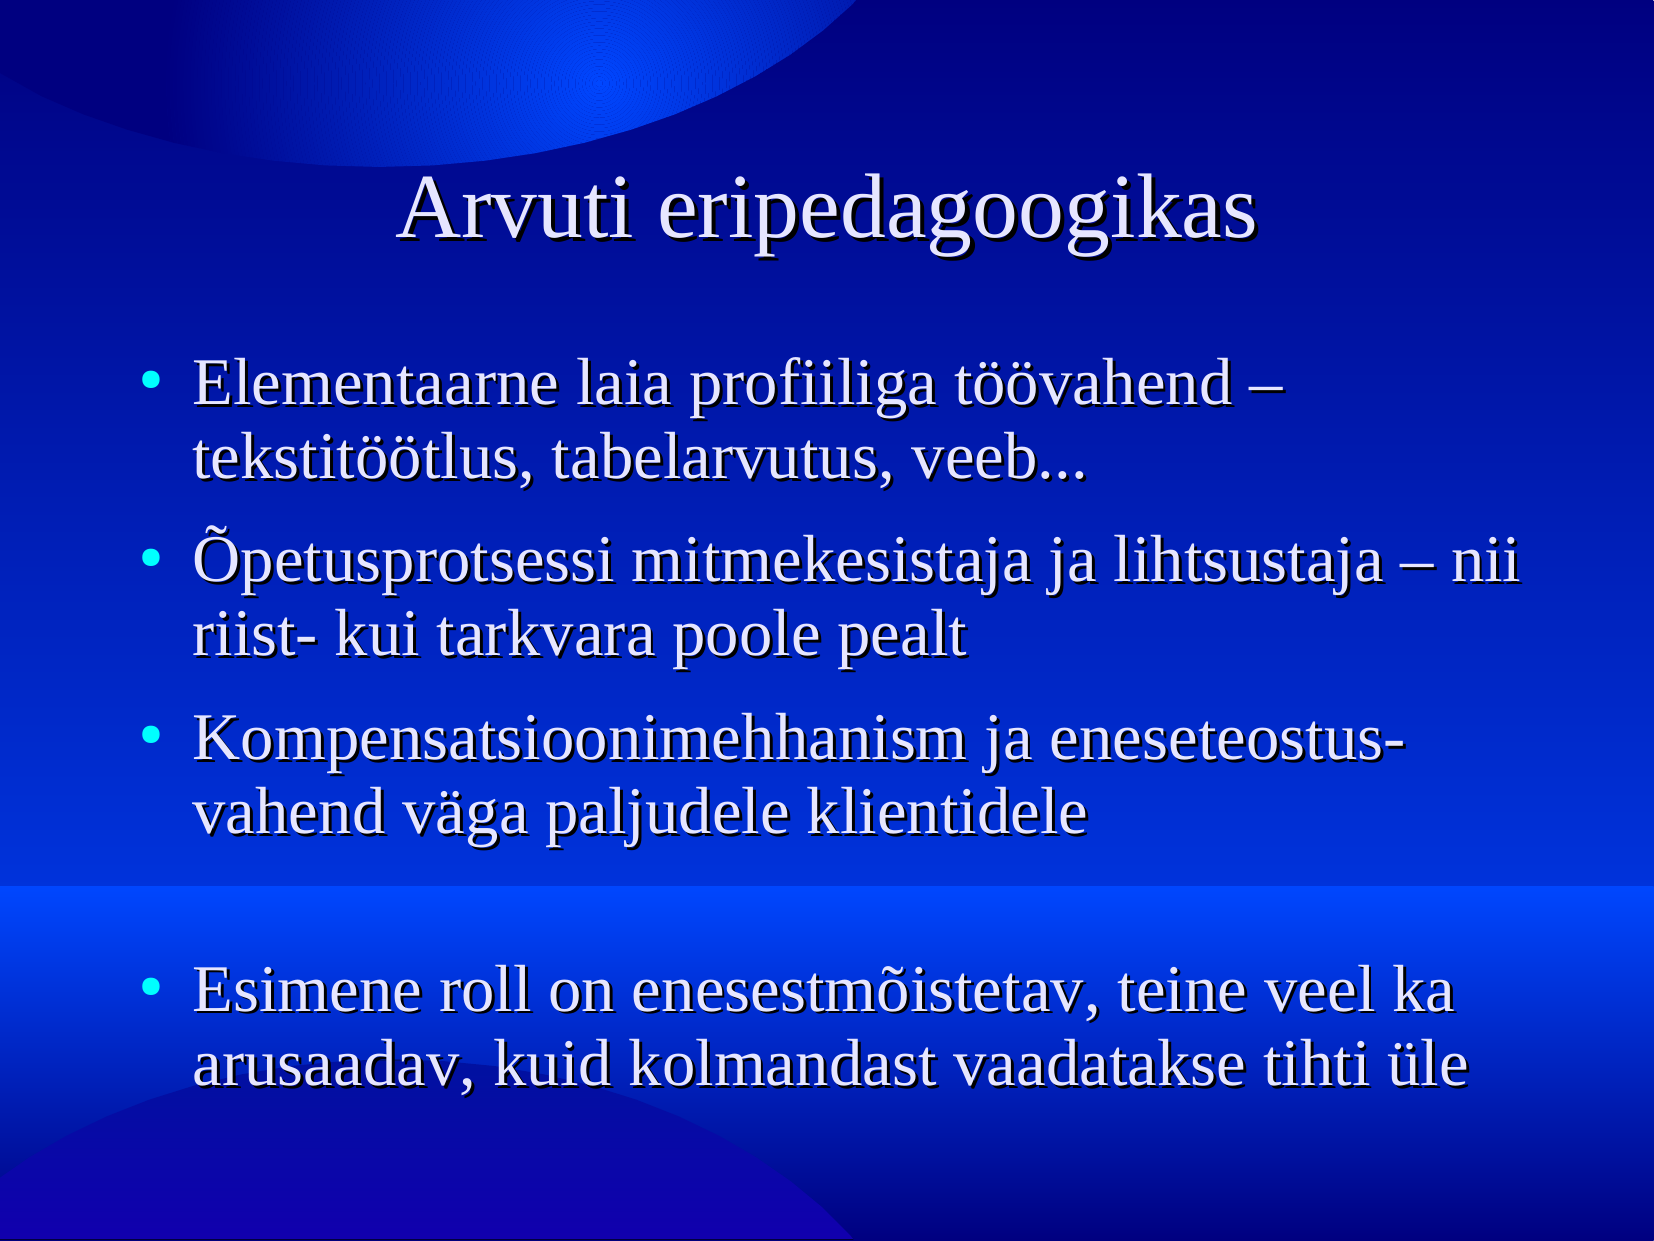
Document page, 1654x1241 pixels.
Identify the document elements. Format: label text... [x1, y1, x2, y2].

list Elementaarne laia profiiliga töövahend – tekstitöötlus, tabelarvutus, veeb... Õpetusprotsessi mitmekesistaja ja lihtsustaja – nii riist- kui tarkvara poole pealt Kompensatsioonimehhanism ja eneseteostus-vahend väga paljudele klientidele Esimene roll on enesestmõistetav, teine veel ka arusaadav, kuid kolmandast vaadatakse tihti üle [121, 344, 1534, 1127]
title Arvuti eripedagoogikas [121, 102, 1534, 311]
